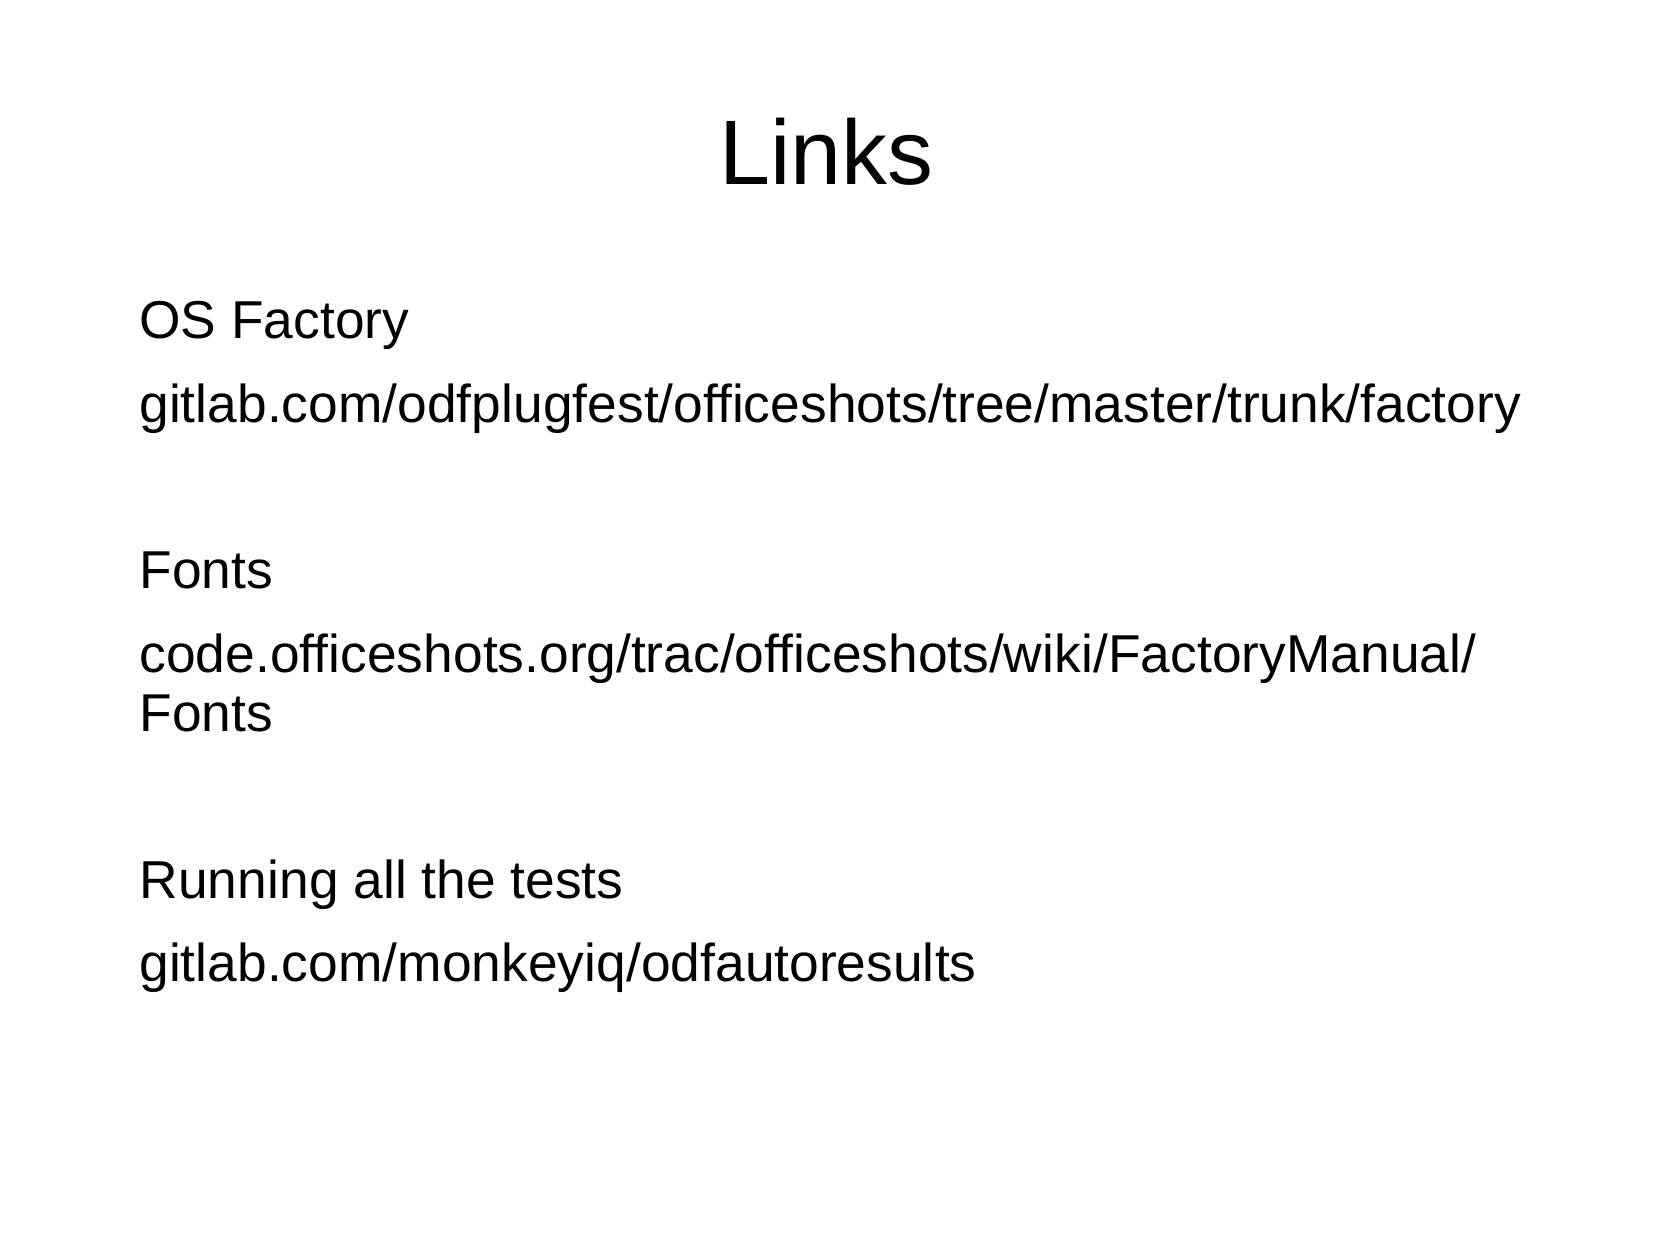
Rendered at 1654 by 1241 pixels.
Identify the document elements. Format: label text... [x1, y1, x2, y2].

list OS Factory gitlab.com/odfplugfest/officeshots/tree/master/trunk/factory Fonts code.officeshots.org/trac/officeshots/wiki/FactoryManual/Fonts Running all the tests gitlab.com/monkeyiq/odfautoresults [82, 290, 1571, 1010]
title Links [82, 49, 1571, 257]
